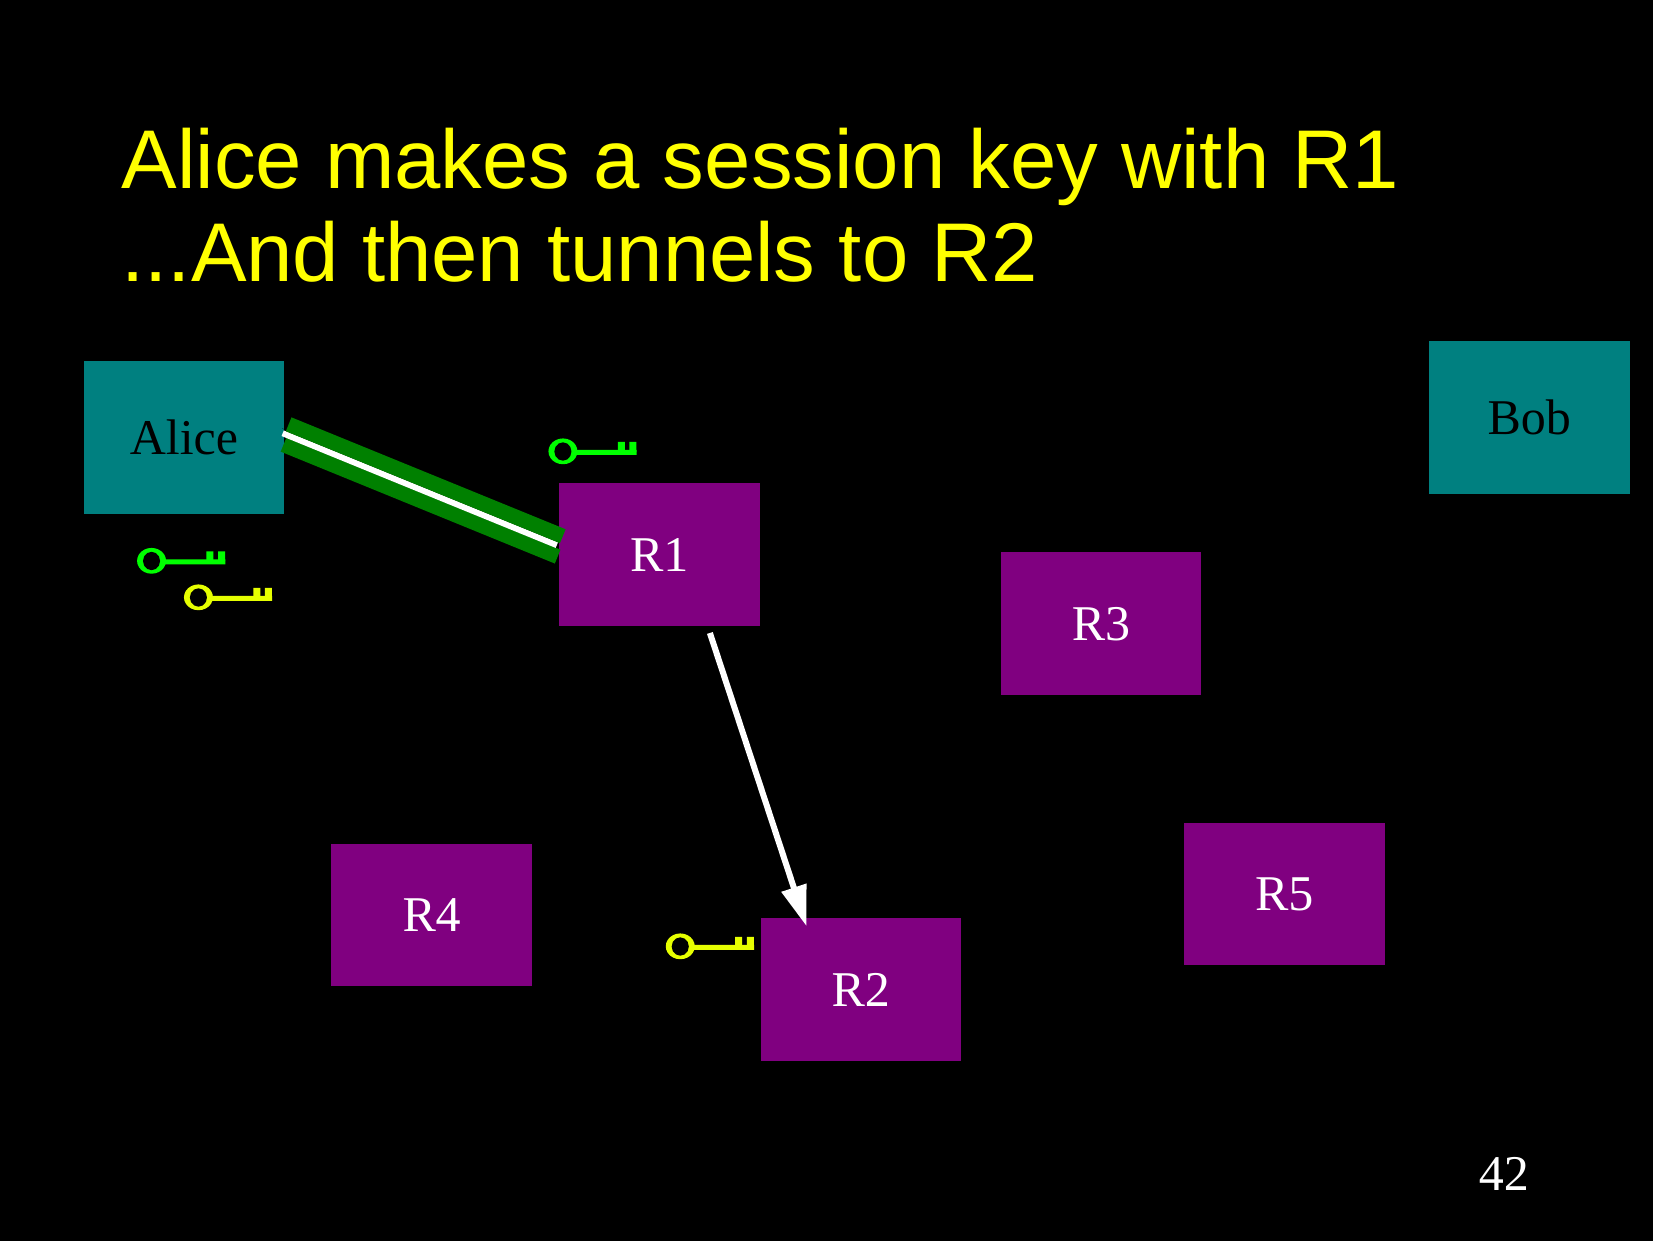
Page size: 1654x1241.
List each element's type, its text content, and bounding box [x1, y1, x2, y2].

text_box Alice [83, 360, 285, 515]
text_box R4 [330, 843, 533, 987]
text_box [137, 547, 226, 574]
text_box R5 [1183, 822, 1386, 966]
text_box [548, 438, 637, 465]
text_box [183, 584, 273, 611]
text_box R2 [760, 917, 962, 1062]
text_box R3 [1000, 551, 1202, 696]
text_box [665, 933, 755, 960]
text_box R1 [558, 482, 761, 627]
title Alice makes a session key with R1 ...And then tunnels to R2 [121, 95, 1534, 318]
text_box Bob [1428, 340, 1631, 495]
